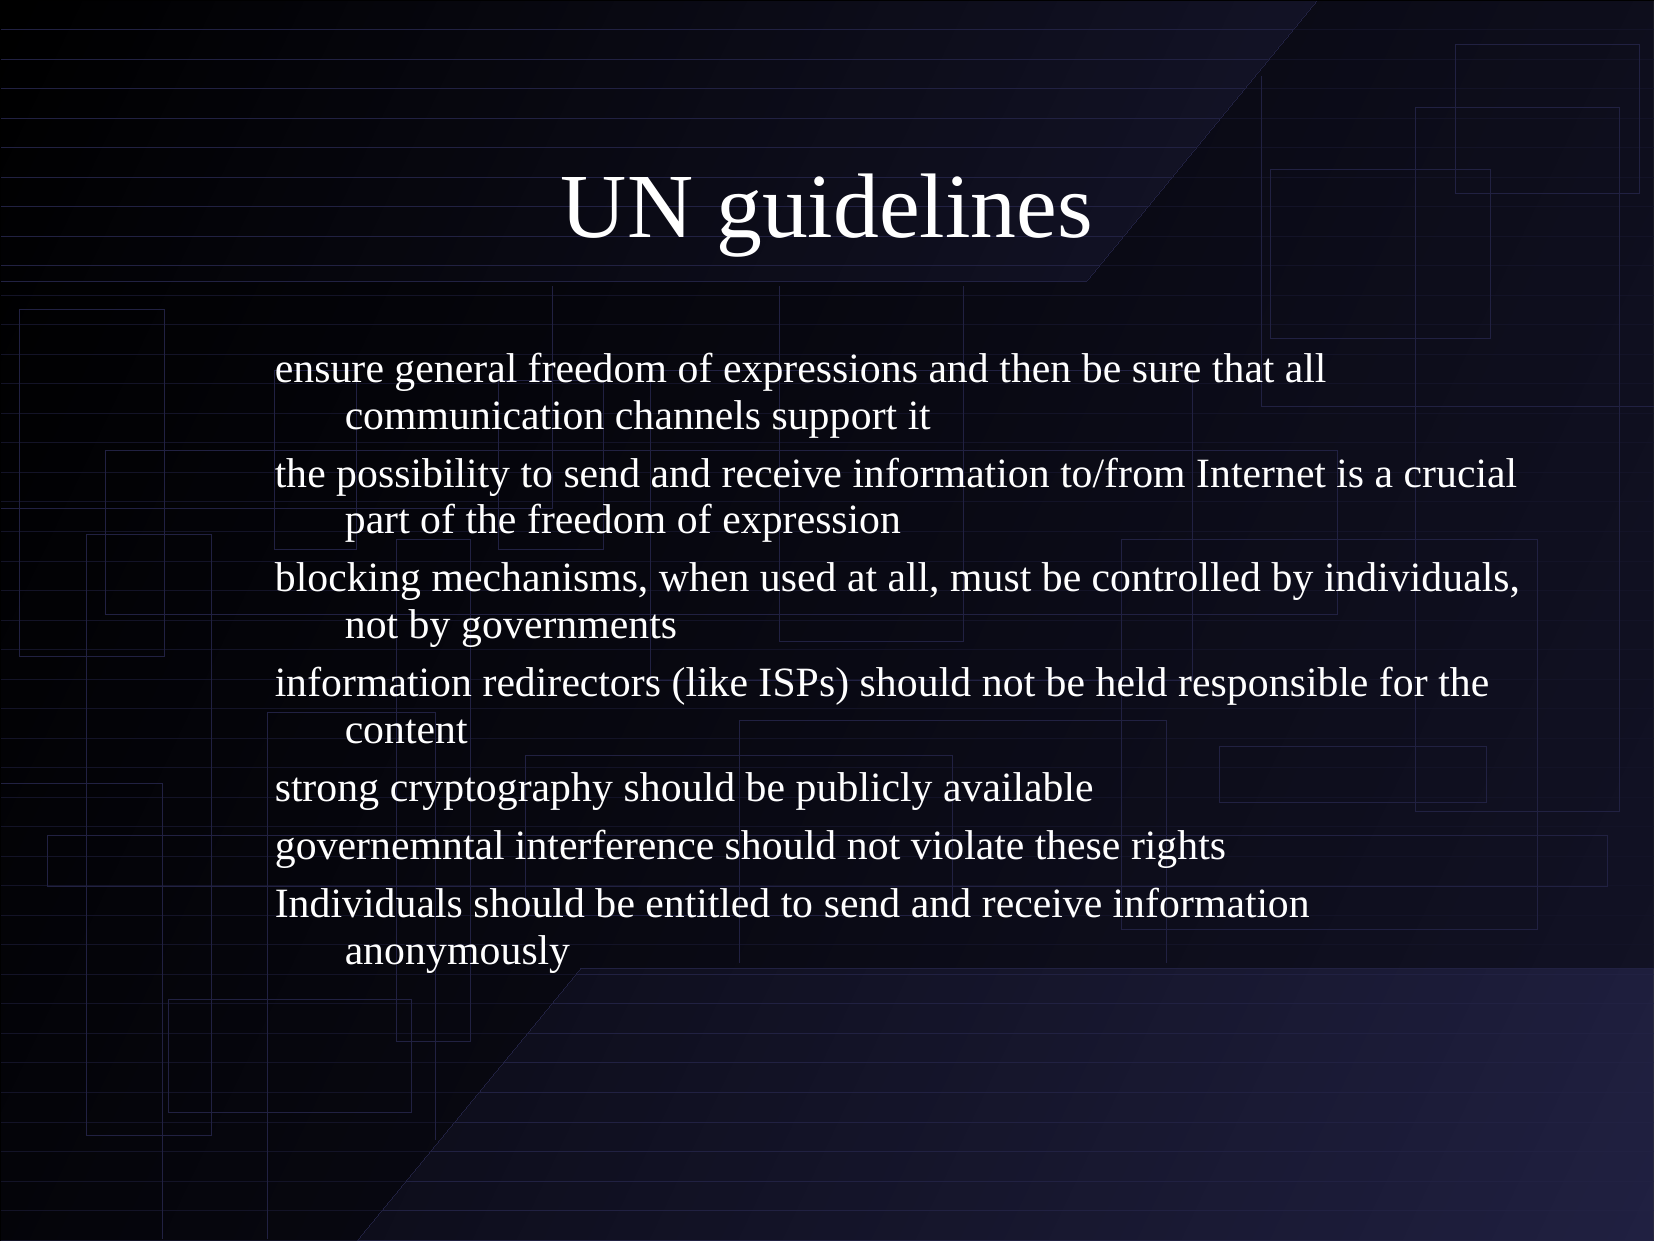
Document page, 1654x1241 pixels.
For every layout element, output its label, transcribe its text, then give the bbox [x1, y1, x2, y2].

title UN guidelines [121, 102, 1534, 311]
list ensure general freedom of expressions and then be sure that all communication channels support it the possibility to send and receive information to/from Internet is a crucial part of the freedom of expression blocking mechanisms, when used at all, must be controlled by individuals, not by governments information redirectors (like ISPs) should not be held responsible for the content strong cryptography should be publicly available governemntal interference should not violate these rights Individuals should be entitled to send and receive information anonymously [121, 344, 1534, 1127]
